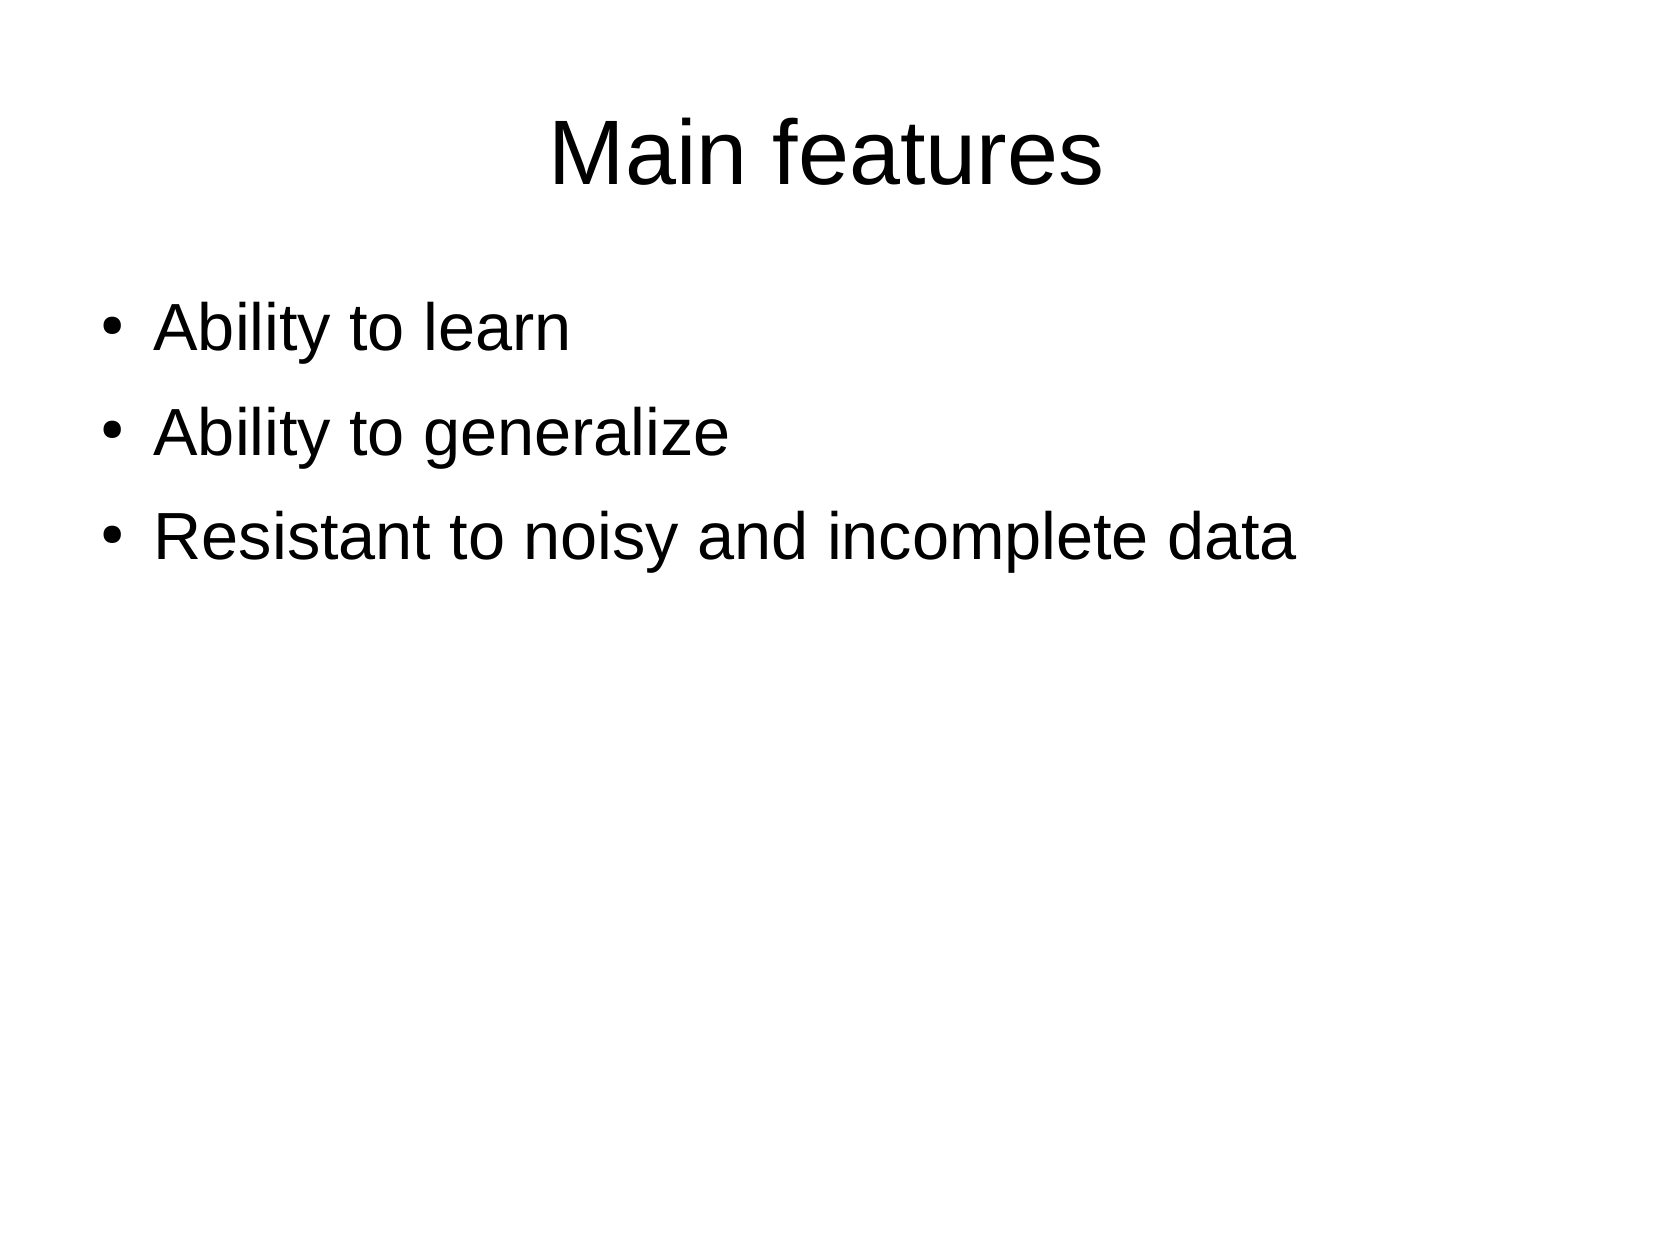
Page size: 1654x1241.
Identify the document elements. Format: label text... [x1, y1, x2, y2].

title Main features [82, 49, 1571, 257]
list Ability to learn Ability to generalize Resistant to noisy and incomplete data [82, 290, 1571, 1109]
